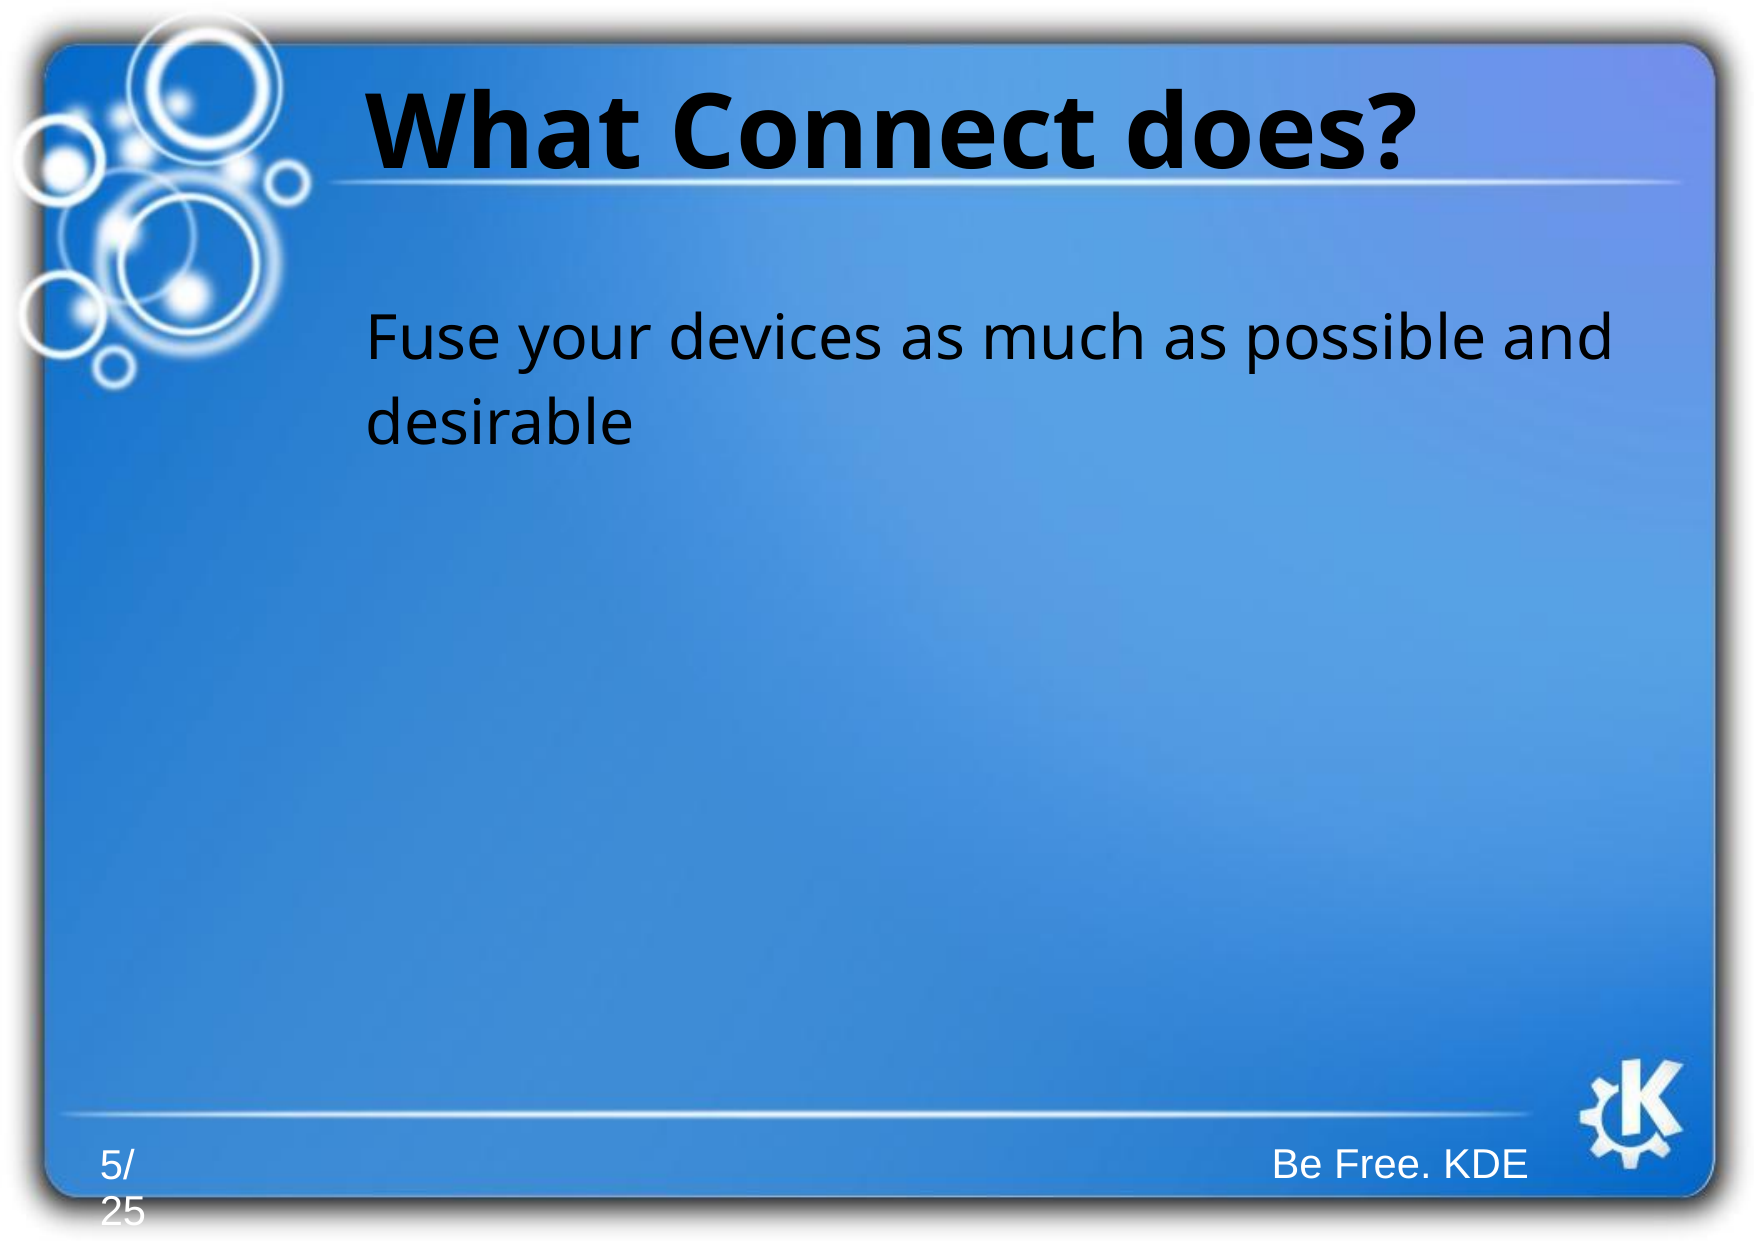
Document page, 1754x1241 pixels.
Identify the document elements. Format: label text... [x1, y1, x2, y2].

title What Connect does? [350, 49, 1649, 174]
picture [0, 0, 1754, 1241]
list Fuse your devices as much as possible and desirable [350, 285, 1649, 1079]
